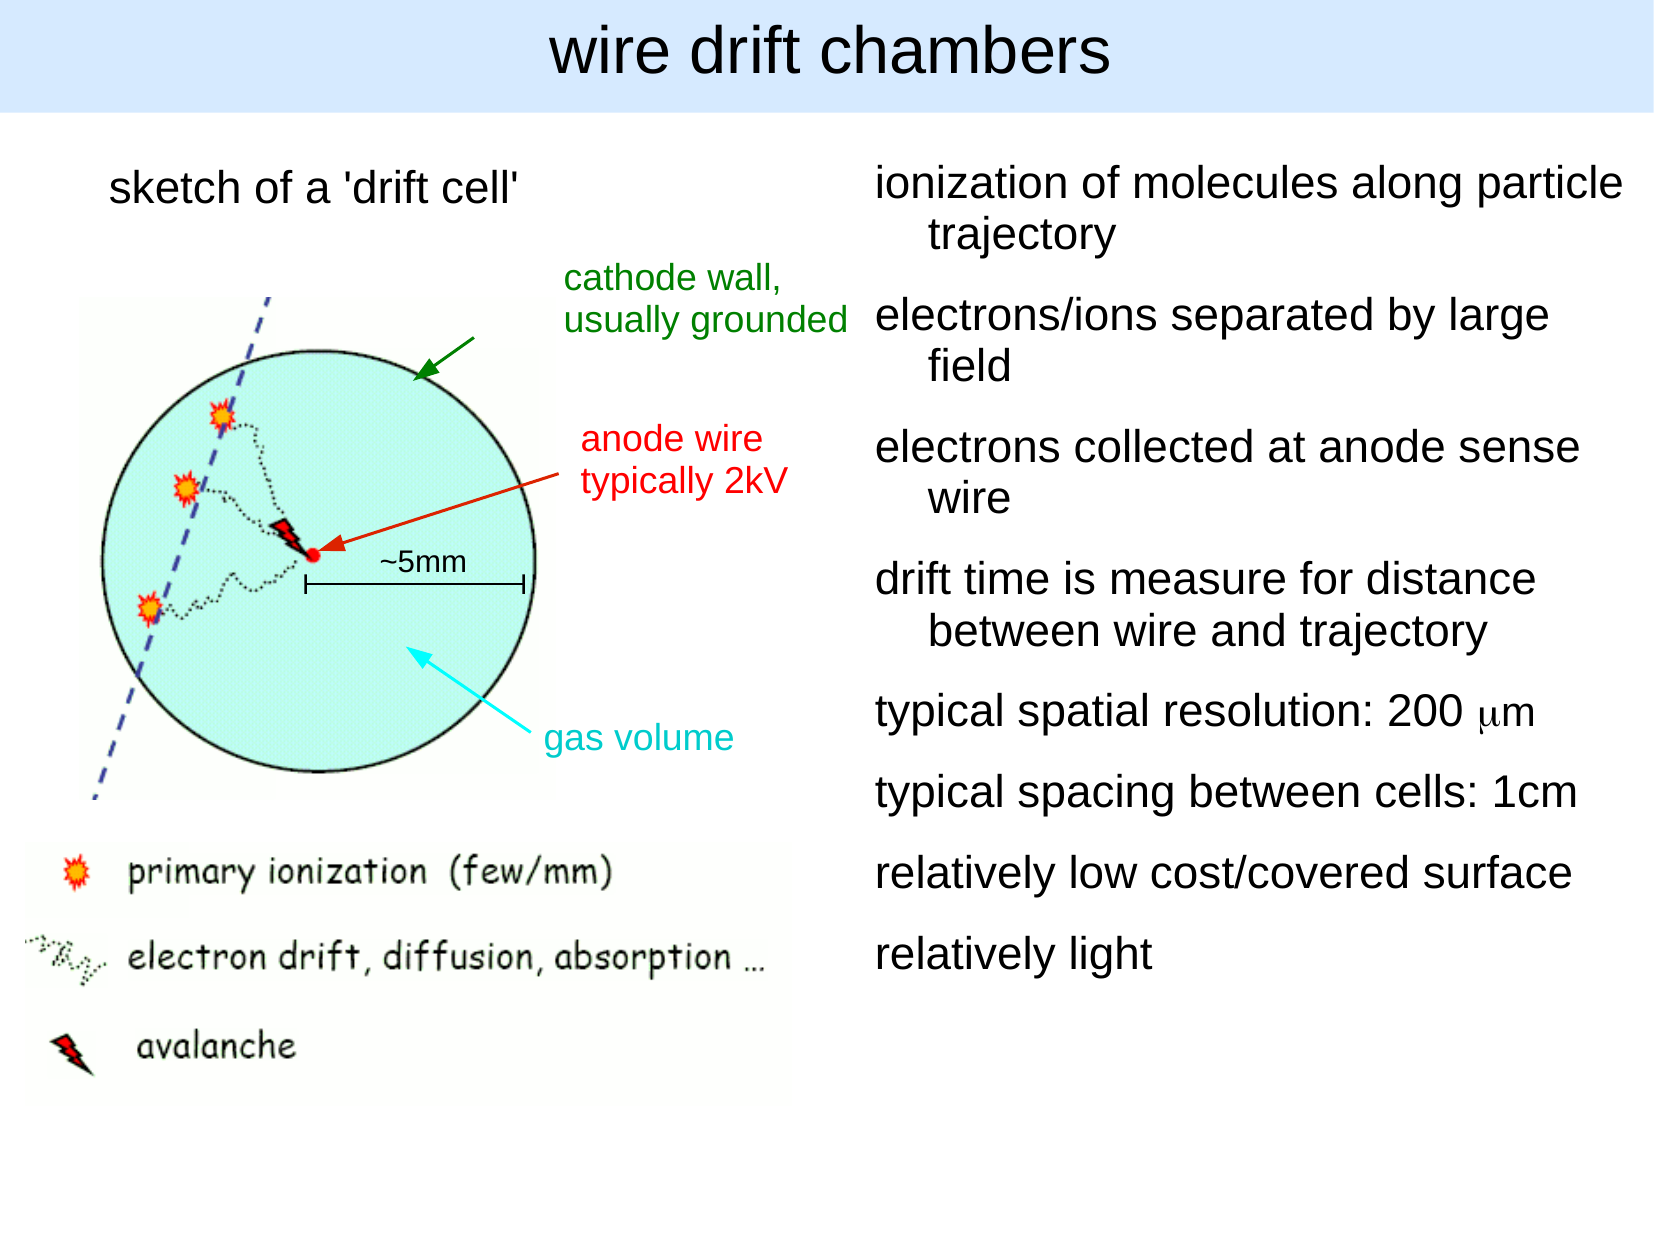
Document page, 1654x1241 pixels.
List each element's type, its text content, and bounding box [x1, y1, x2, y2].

text_box cathode wall, usually grounded [549, 248, 864, 376]
text_box [428, 349, 504, 434]
title wire drift chambers [86, 0, 1576, 101]
list ionization of molecules along particle trajectory electrons/ions separated by large field electrons collected at anode sense wire drift time is measure for distance between wire and trajectory typical spatial resolution: 200 m typical spacing between cells: 1cm relatively low cost/covered surface relatively light [857, 157, 1642, 1180]
picture [79, 297, 556, 800]
text_box ~5mm [364, 537, 483, 599]
text_box anode wire typically 2kV [565, 410, 804, 537]
text_box gas volume [528, 709, 750, 780]
picture [25, 842, 792, 1106]
list sketch of a 'drift cell' [90, 161, 541, 237]
text_box [428, 349, 453, 363]
